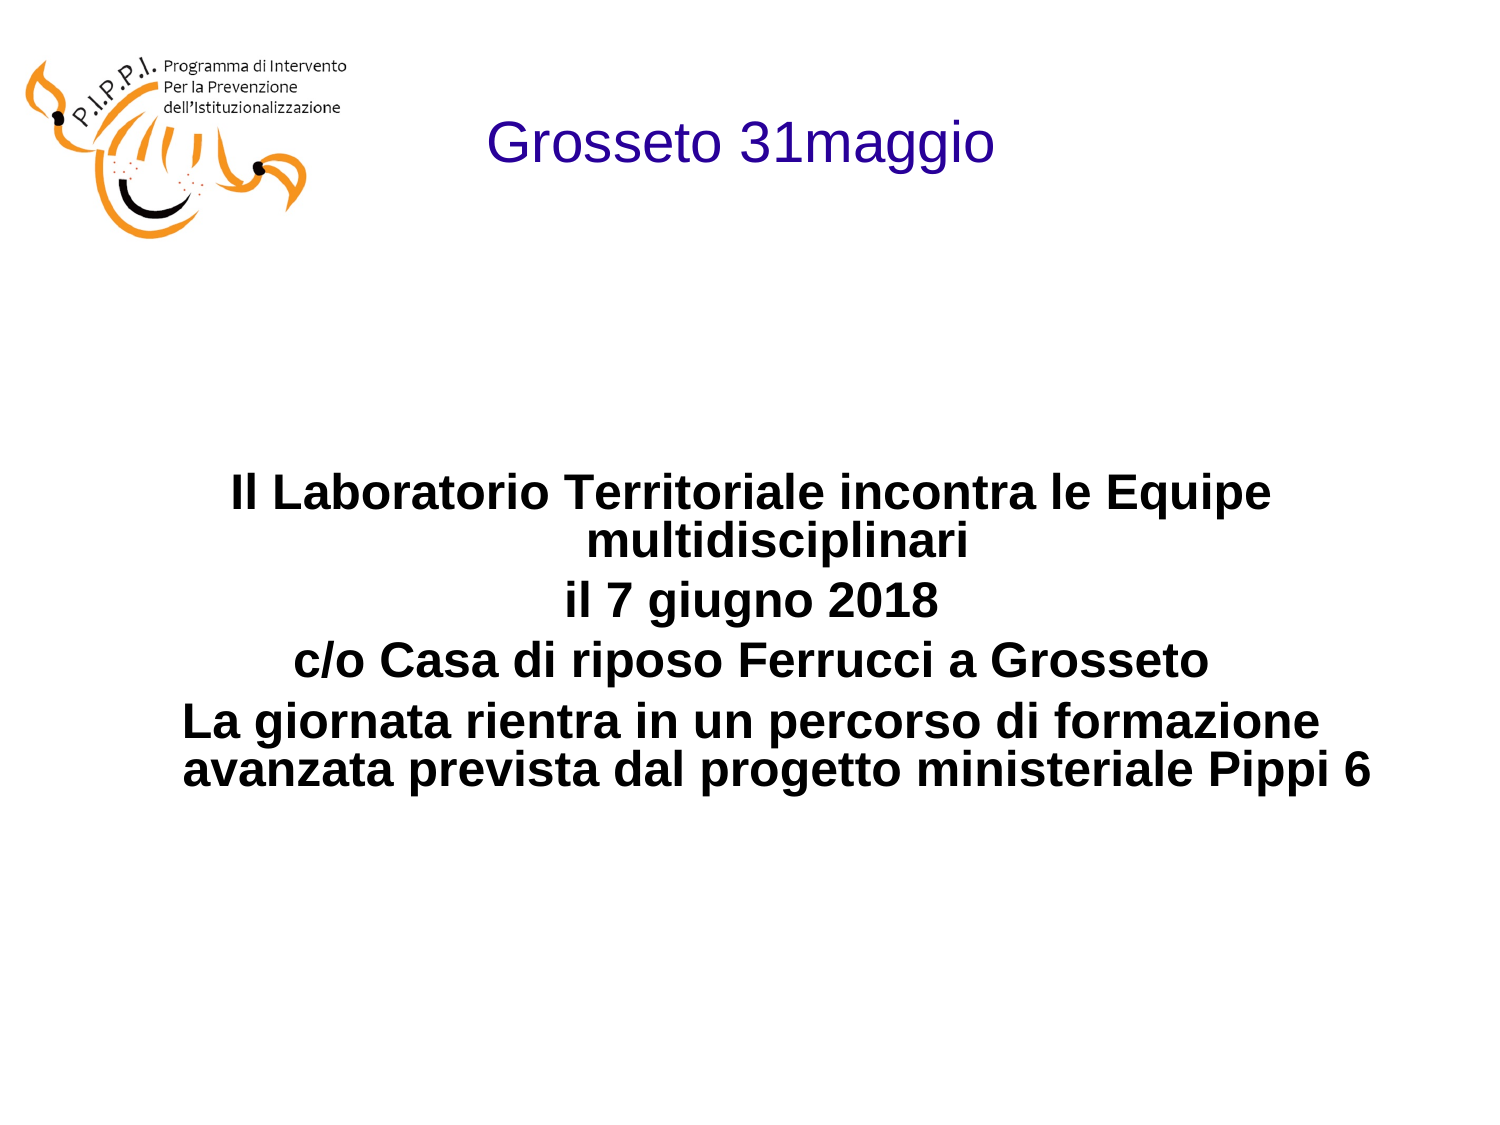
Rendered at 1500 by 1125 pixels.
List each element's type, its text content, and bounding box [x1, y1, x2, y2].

picture [17, 30, 355, 273]
title Grosseto 31maggio [74, 20, 1425, 257]
subtitle Il Laboratorio Territoriale incontra le Equipe multidisciplinari il 7 giugno 2018 c/o Casa di riposo Ferrucci a Grosseto La giornata rientra in un percorso di formazione avanzata prevista dal progetto ministeriale Pippi 6 [74, 269, 1425, 997]
